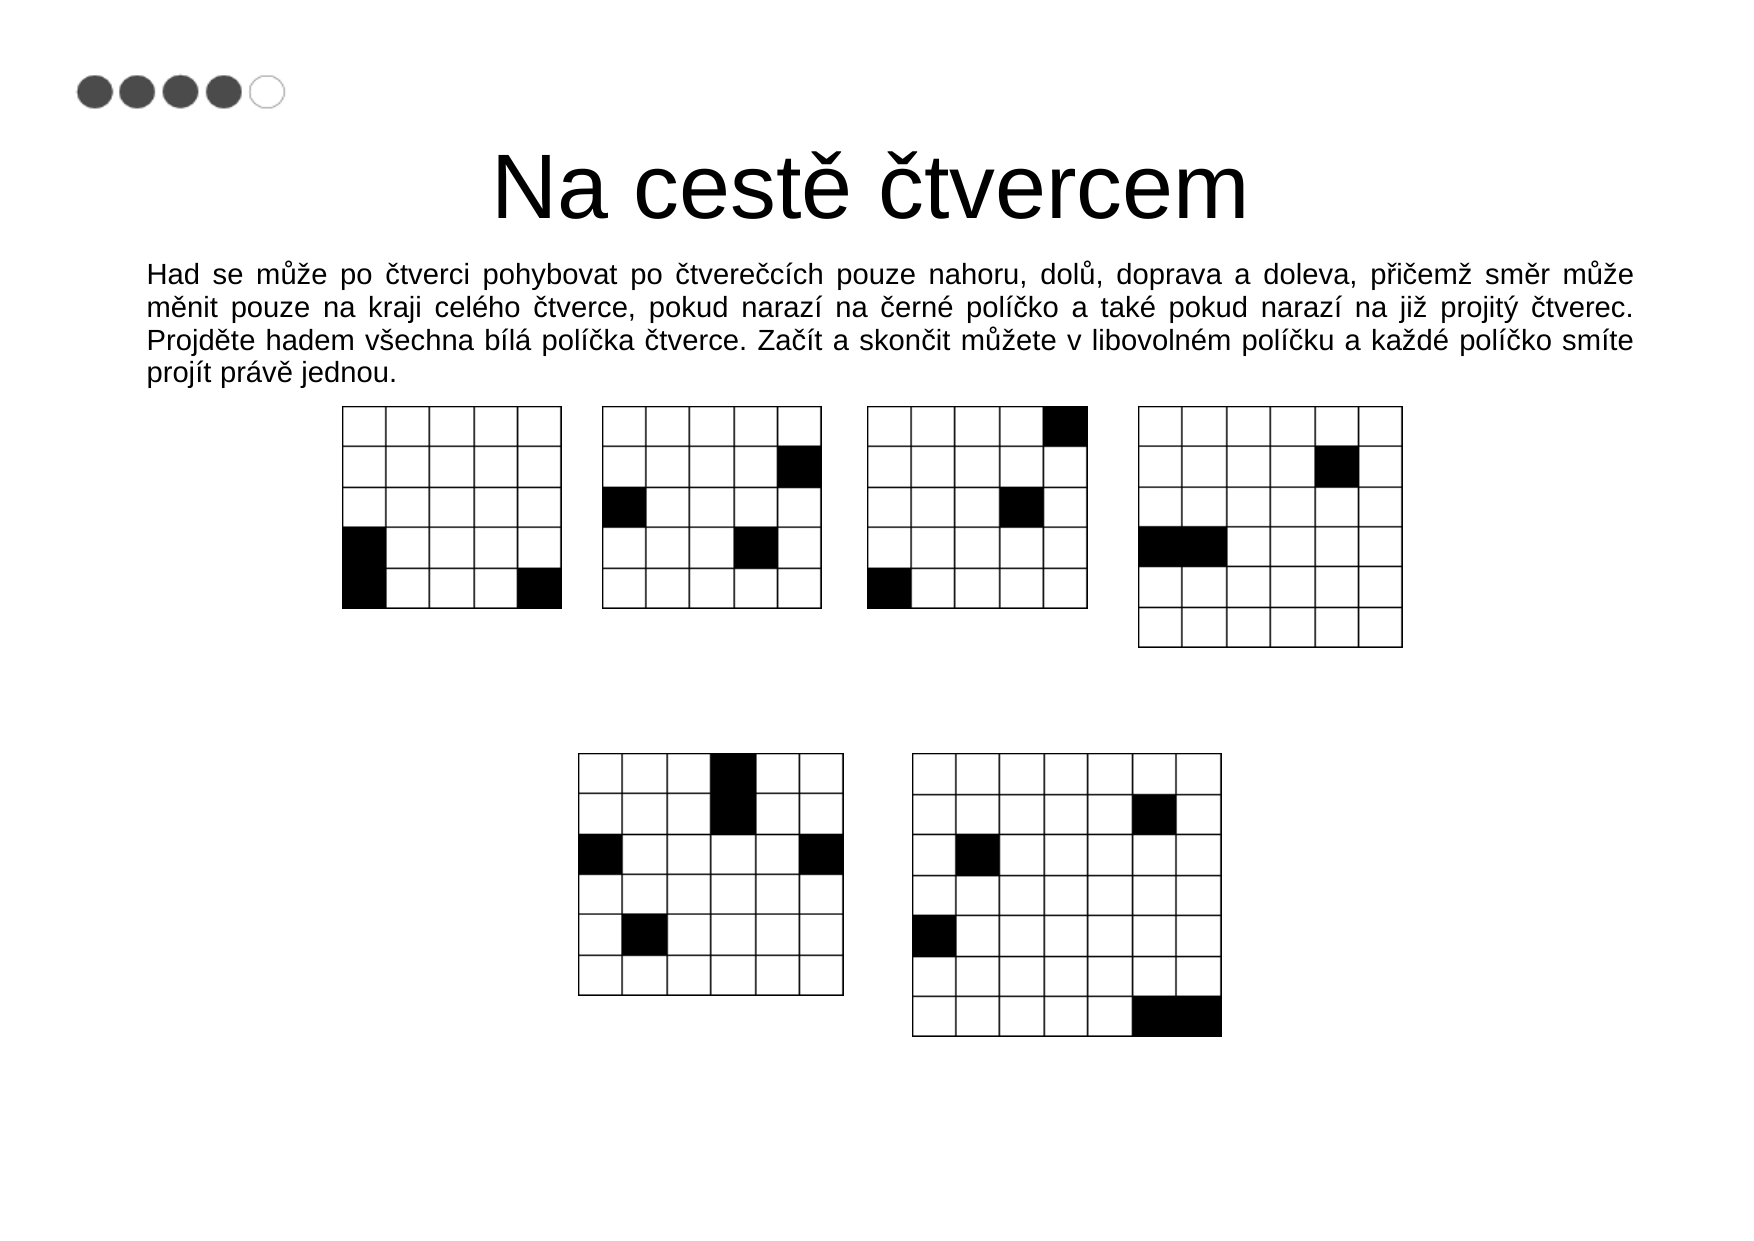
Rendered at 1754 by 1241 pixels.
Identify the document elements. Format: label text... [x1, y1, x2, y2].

picture [67, 67, 293, 113]
picture [602, 406, 822, 609]
picture [1138, 406, 1403, 649]
picture [912, 753, 1222, 1037]
picture [342, 406, 562, 609]
text_box Had se může po čtverci pohybovat po čtverečcích pouze nahoru, dolů, doprava a doleva, přičemž směr může měnit pouze na kraji celého čtverce, pokud narazí na černé políčko a také pokud narazí na již projitý čtverec. Projděte hadem všechna bílá políčka čtverce. Začít a skončit můžete v libovolném políčku a každé políčko smíte projít právě jednou. [146, 256, 1637, 391]
title Na cestě čtvercem [135, 93, 1608, 281]
picture [578, 753, 844, 996]
picture [867, 406, 1088, 609]
